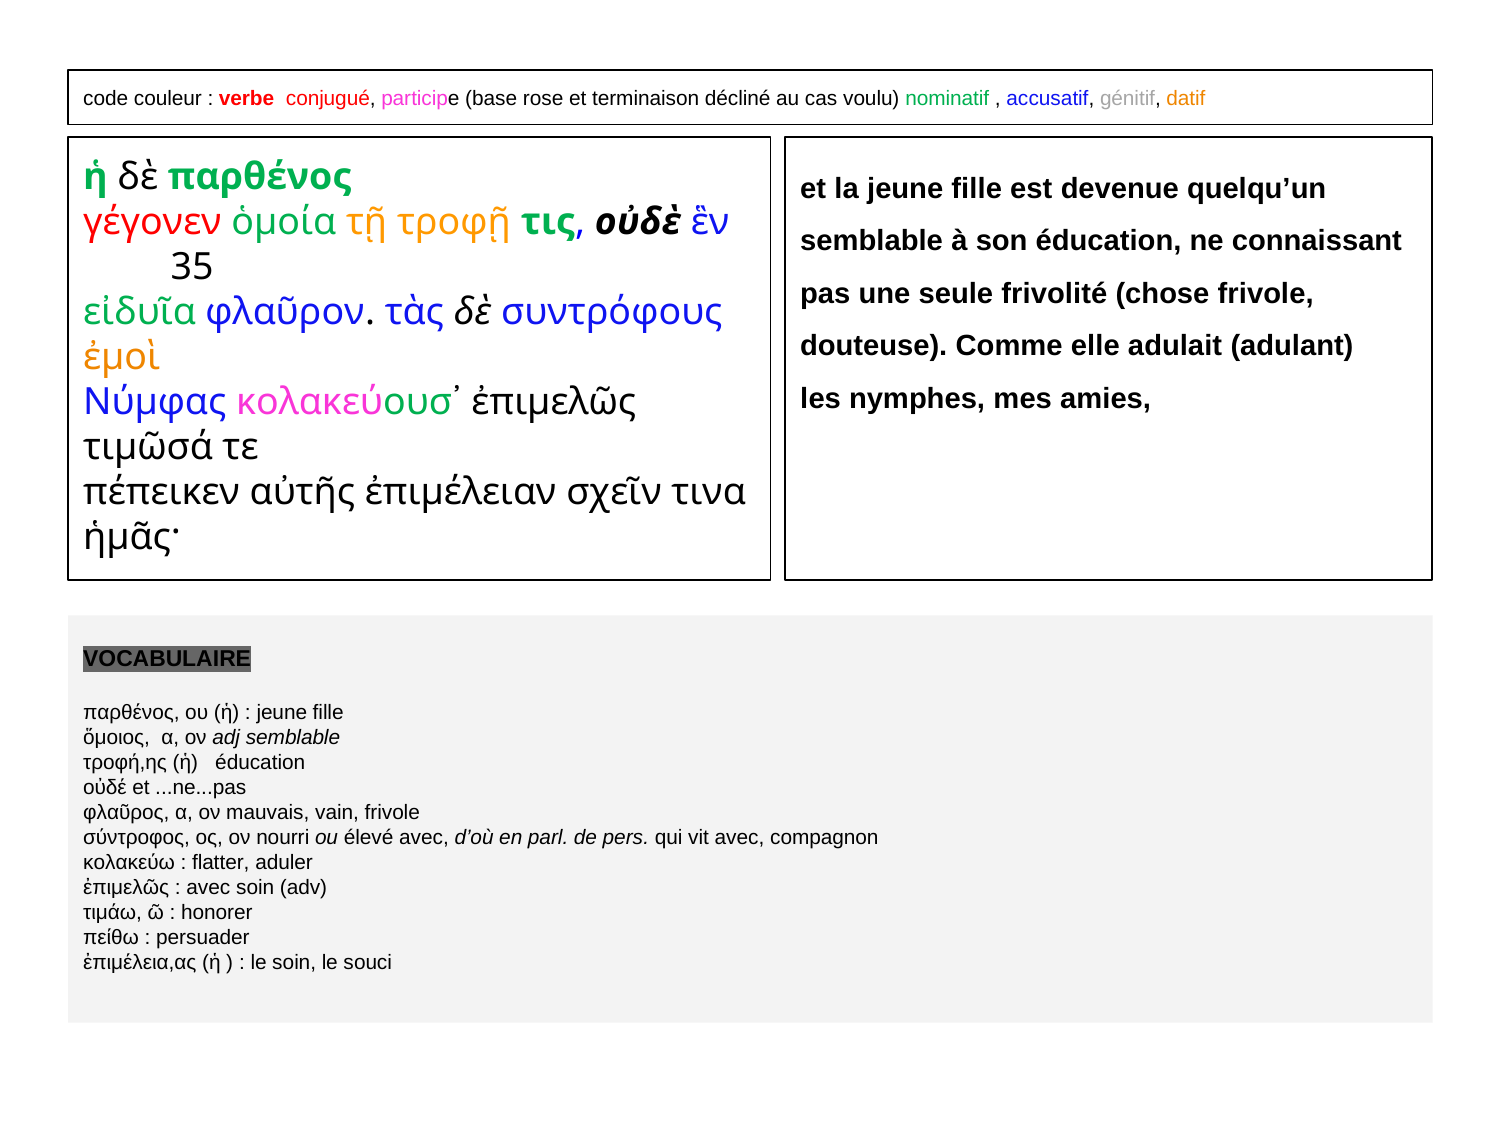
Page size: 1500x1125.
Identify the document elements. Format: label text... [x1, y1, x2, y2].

text_box et la jeune fille est devenue quelqu’un semblable à son éducation, ne connaissant pas une seule frivolité (chose frivole, douteuse). Comme elle adulait (adulant) les nymphes, mes amies, [785, 136, 1432, 581]
text_box VOCABULAIRE παρθένος, ου (ἡ) : jeune fille ὅμοιος, α, ον adj semblable τροφή,ης (ἡ) éducation οὐδέ et ...ne...pas φλαῦρος, α, ον mauvais, vain, frivole σύντροφος, ος, ον nourri ou élevé avec, d’où en parl. de pers. qui vit avec, compagnon κολακεύω : flatter, aduler ἐπιμελῶς : avec soin (adv) τιμάω, ῶ : honorer πείθω : persuader ἐπιμέλεια,ας (ἡ ) : le soin, le souci [68, 615, 1433, 1023]
text_box code couleur : verbe conjugué, participe (base rose et terminaison décliné au cas voulu) nominatif , accusatif, génitif, datif [68, 70, 1433, 125]
text_box ἡ δὲ παρθένος γέγονεν ὁμοία τῇ τροφῇ τις, οὐδὲ ἓν 35 εἰδυῖα φλαῦρον. τὰς δὲ συντρόφους ἐμοὶ Νύμφας κολακεύουσ᾽ ἐπιμελῶς τιμῶσά τε πέπεικεν αὐτῆς ἐπιμέλειαν σχεῖν τινα ἡμᾶς· [68, 136, 771, 581]
